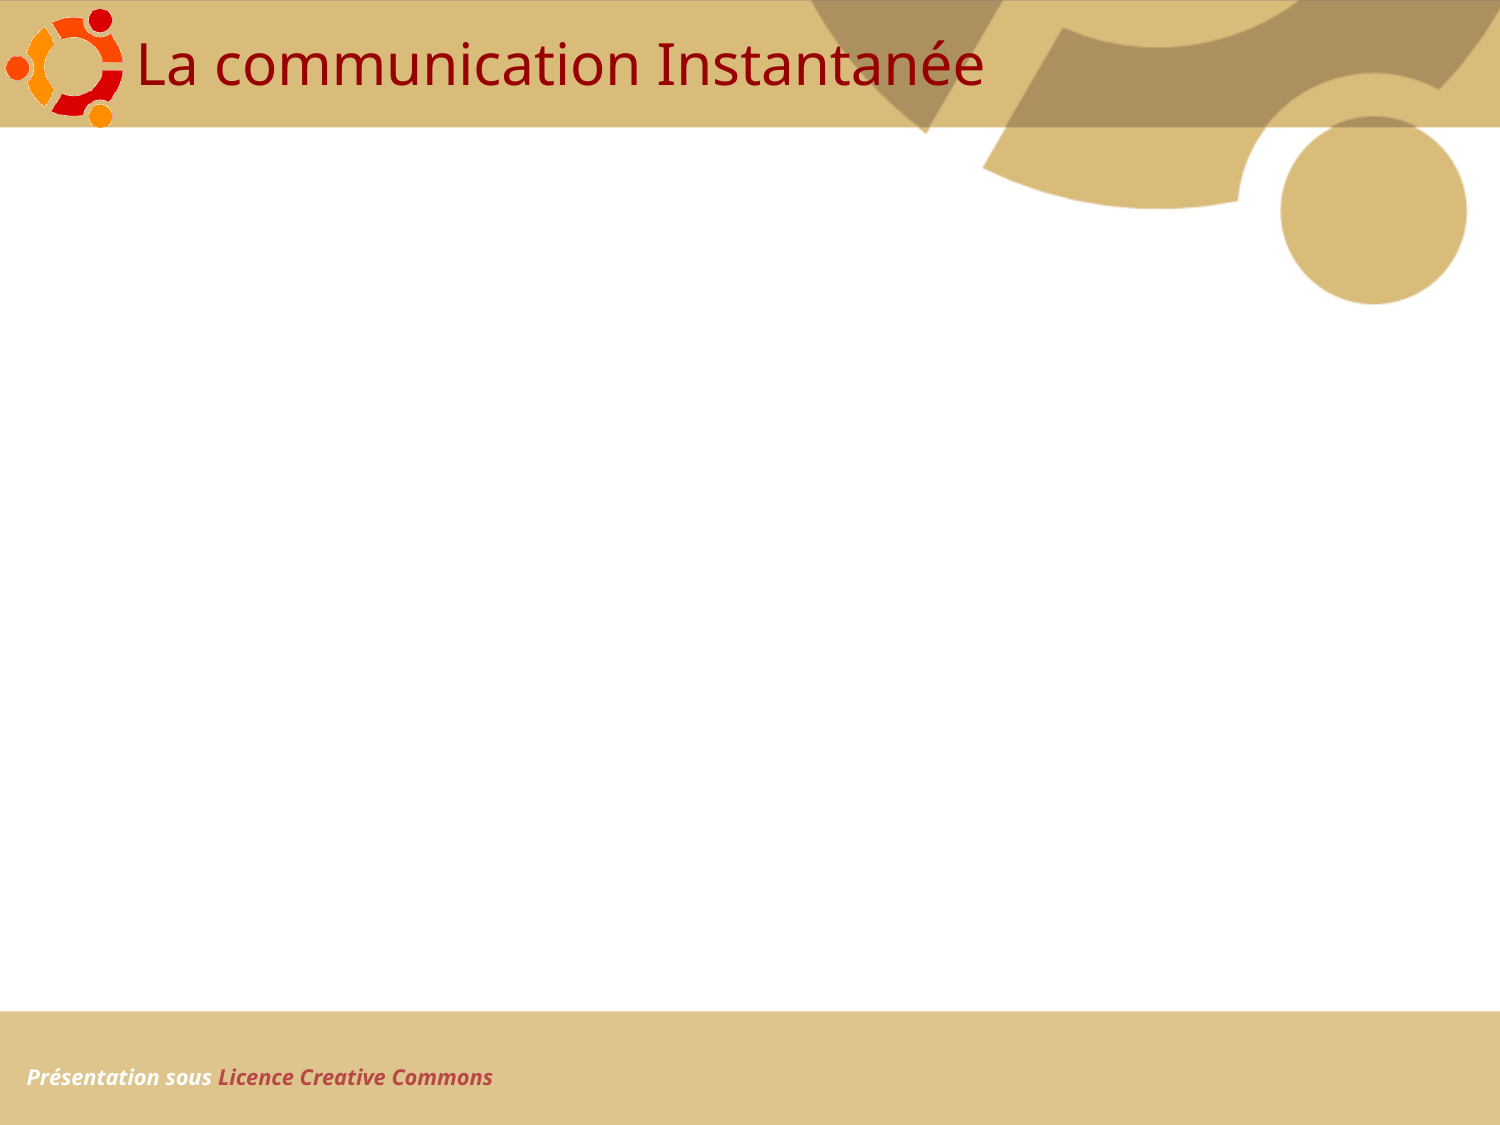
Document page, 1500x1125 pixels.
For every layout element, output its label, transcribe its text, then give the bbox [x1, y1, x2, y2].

title La communication Instantanée [135, 0, 1417, 152]
picture [0, 0, 1500, 557]
